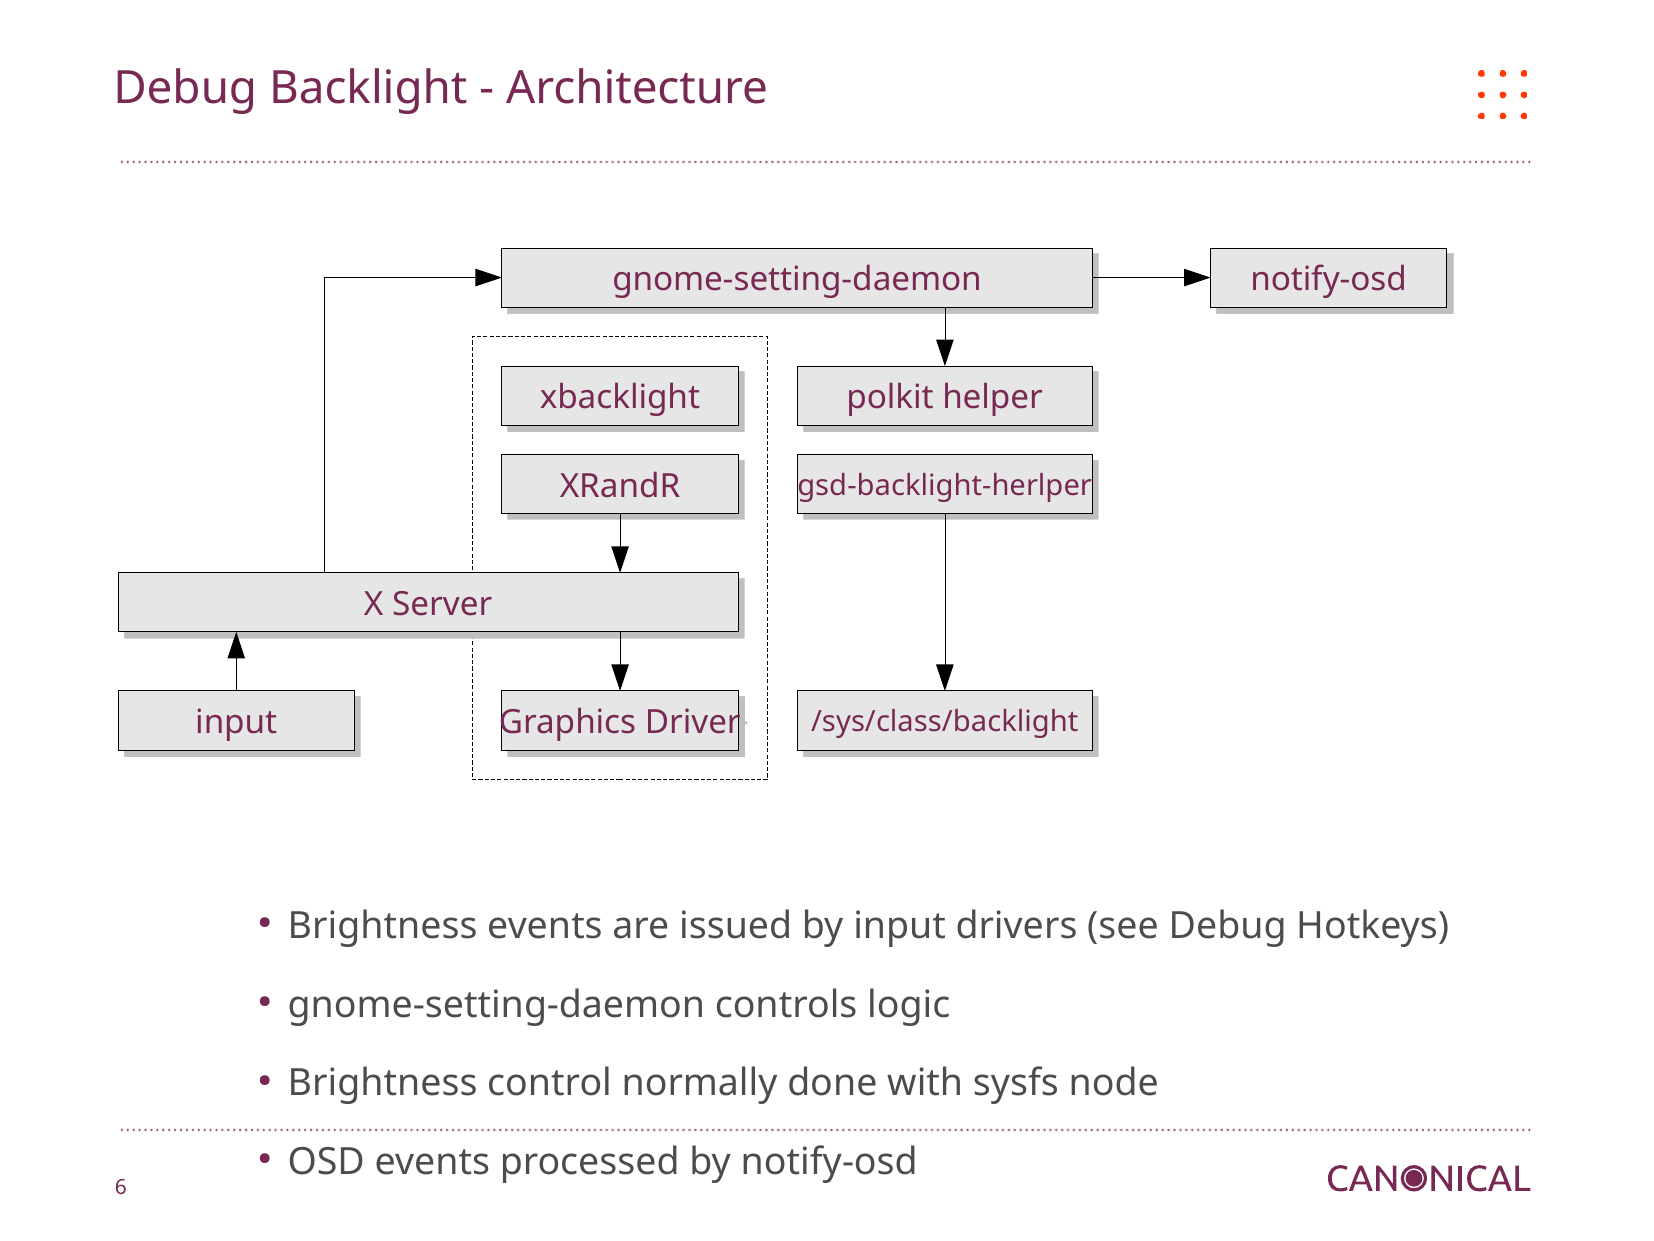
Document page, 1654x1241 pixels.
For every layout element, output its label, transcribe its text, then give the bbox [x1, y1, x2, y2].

list Brightness events are issued by input drivers (see Debug Hotkeys) gnome-setting-daemon controls logic Brightness control normally done with sysfs node OSD events processed by notify-osd [177, 885, 1506, 1130]
text_box [472, 336, 768, 780]
text_box gsd-backlight-herlper [797, 454, 1093, 514]
text_box /sys/class/backlight [797, 690, 1093, 751]
text_box gnome-setting-daemon [501, 248, 1093, 308]
text_box XRandR [501, 454, 739, 514]
text_box polkit helper [797, 366, 1093, 426]
text_box Graphics Driver [501, 690, 739, 751]
text_box notify-osd [1210, 248, 1447, 308]
text_box X Server [118, 572, 739, 632]
picture [111, 159, 1533, 166]
text_box input [118, 690, 355, 751]
picture [111, 1127, 1533, 1134]
picture [1478, 70, 1527, 119]
text_box xbacklight [501, 366, 739, 426]
title Debug Backlight - Architecture [113, 64, 1382, 107]
